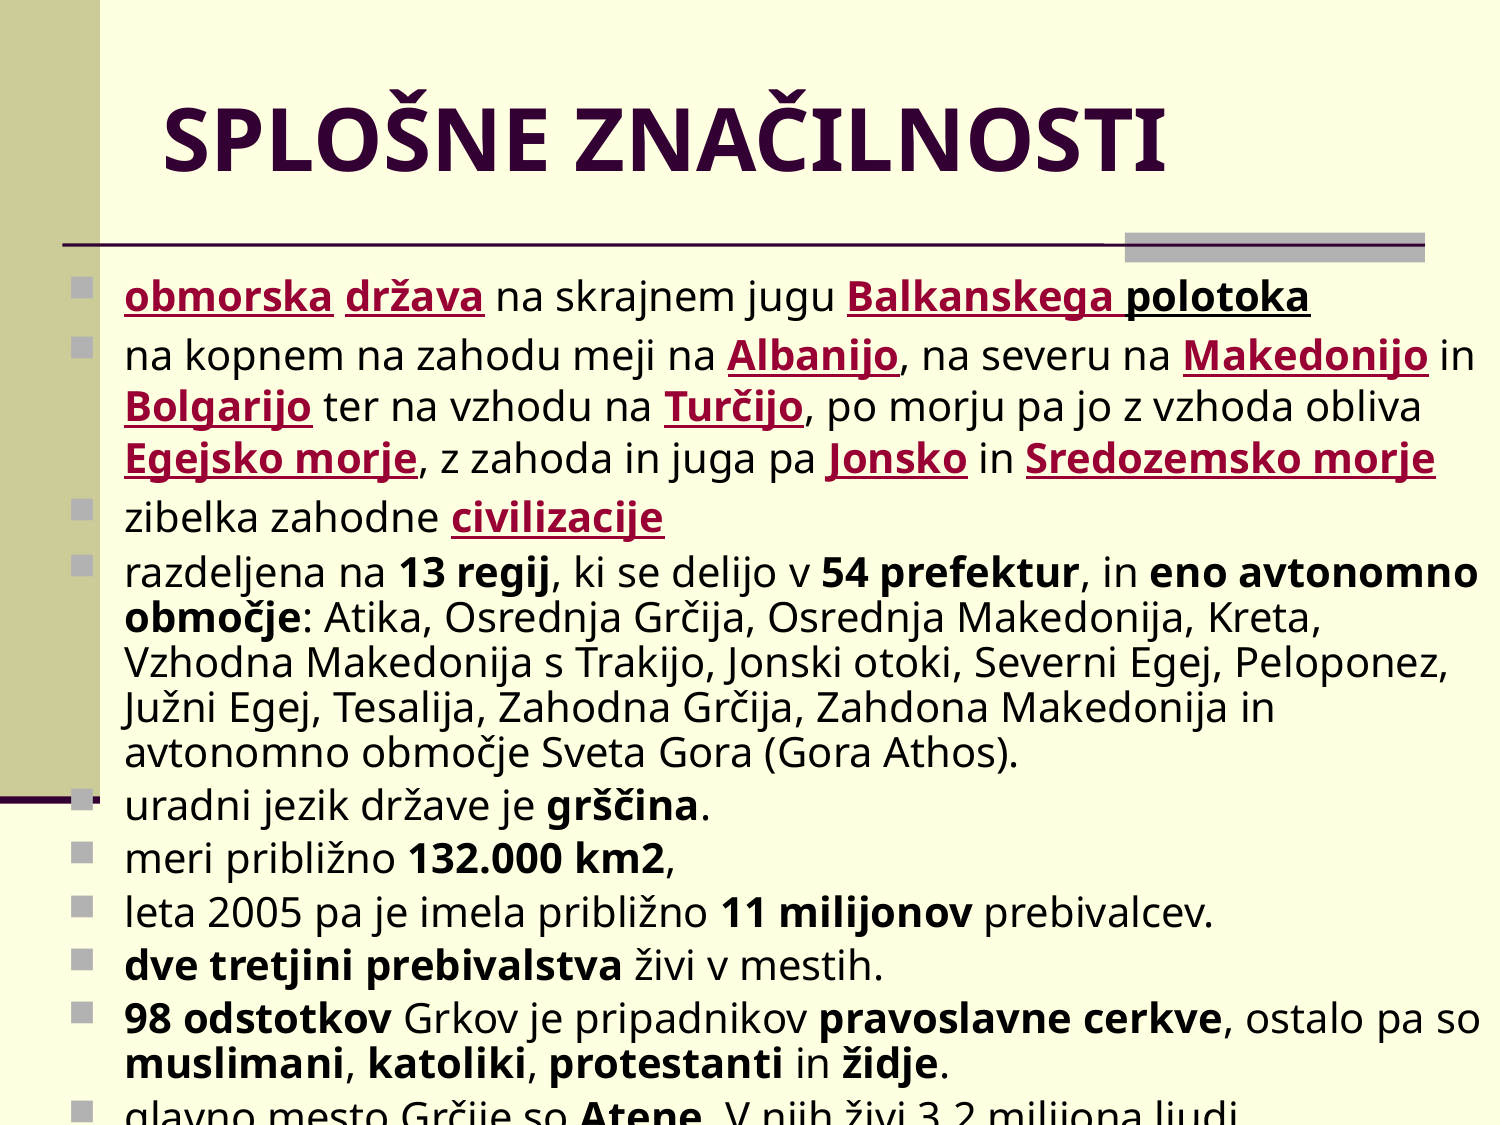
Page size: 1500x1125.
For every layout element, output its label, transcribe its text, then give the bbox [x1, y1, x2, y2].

title SPLOŠNE ZNAČILNOSTI [147, 42, 1423, 231]
list obmorska država na skrajnem jugu Balkanskega polotoka na kopnem na zahodu meji na Albanijo, na severu na Makedonijo in Bolgarijo ter na vzhodu na Turčijo, po morju pa jo z vzhoda obliva Egejsko morje, z zahoda in juga pa Jonsko in Sredozemsko morje zibelka zahodne civilizacije razdeljena na 13 regij, ki se delijo v 54 prefektur, in eno avtonomno območje: Atika, Osrednja Grčija, Osrednja Makedonija, Kreta, Vzhodna Makedonija s Trakijo, Jonski otoki, Severni Egej, Peloponez, Južni Egej, Tesalija, Zahodna Grčija, Zahdona Makedonija in avtonomno območje Sveta Gora (Gora Athos). uradni jezik države je grščina. meri približno 132.000 km2, leta 2005 pa je imela približno 11 milijonov prebivalcev. dve tretjini prebivalstva živi v mestih. 98 odstotkov Grkov je pripadnikov pravoslavne cerkve, ostalo pa so muslimani, katoliki, protestanti in židje. glavno mesto Grčije so Atene. V njih živi 3.2 milijona ljudi. [53, 262, 1500, 1125]
